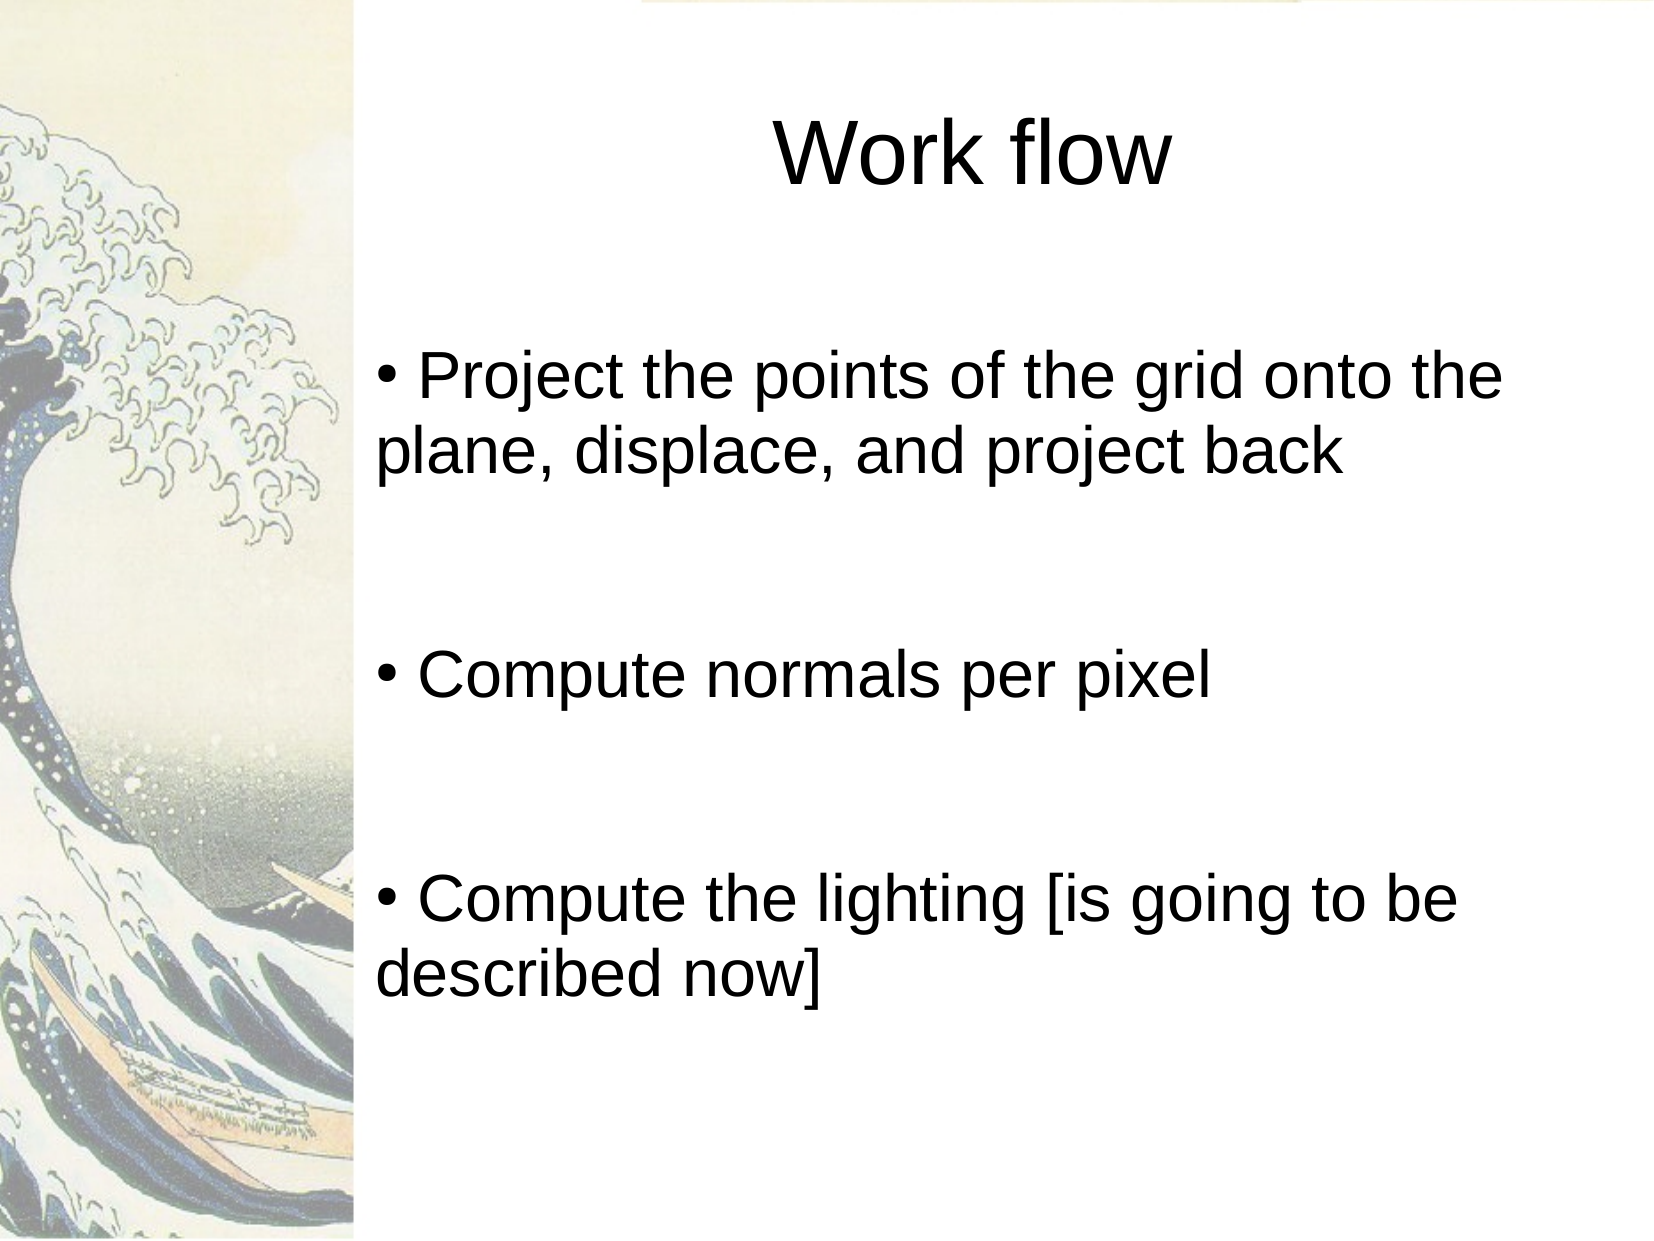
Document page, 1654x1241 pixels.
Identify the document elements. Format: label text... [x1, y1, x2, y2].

picture [0, 0, 1654, 1241]
subtitle Project the points of the grid onto the plane, displace, and project back Compute normals per pixel Compute the lighting [is going to be described now] [375, 337, 1571, 1011]
title Work flow [375, 49, 1571, 257]
